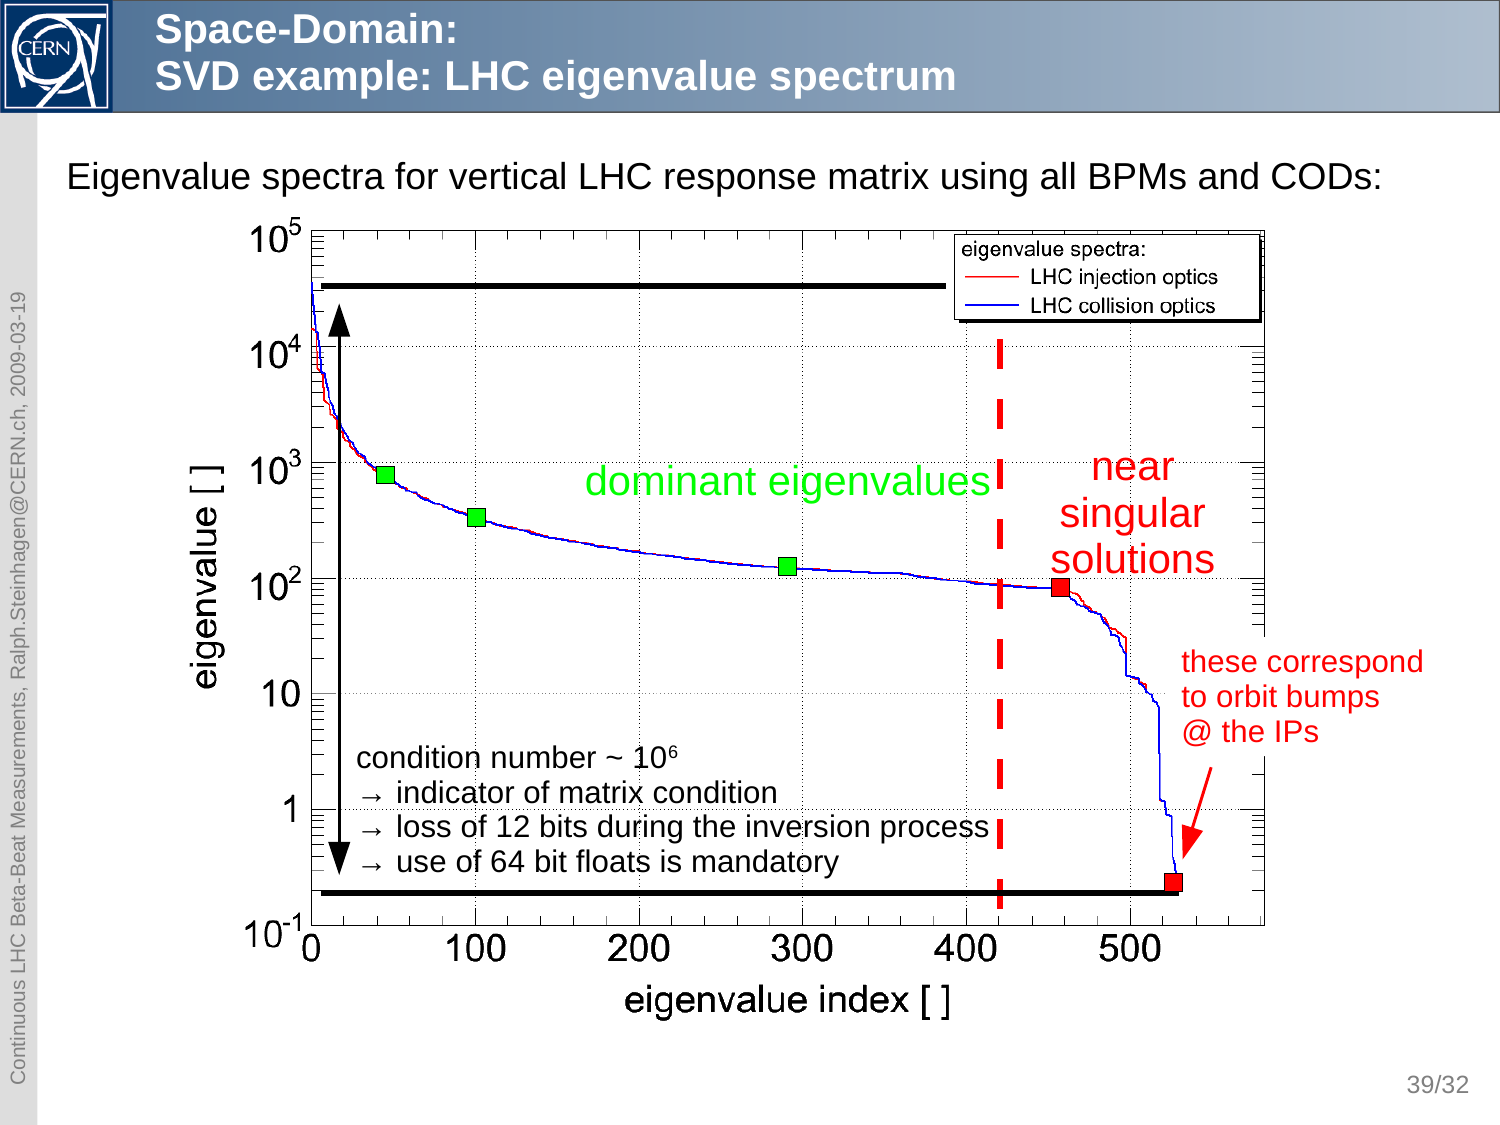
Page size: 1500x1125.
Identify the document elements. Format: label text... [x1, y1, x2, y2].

text_box [1164, 873, 1183, 892]
picture [0, 0, 113, 113]
picture [178, 214, 1286, 1022]
text_box [1051, 578, 1070, 597]
text_box condition number ~ 106 → indicator of matrix condition → loss of 12 bits during the inversion process → use of 64 bit floats is mandatory [341, 732, 1028, 887]
text_box these correspond to orbit bumps @ the IPs [1166, 637, 1449, 757]
title Space-Domain: SVD example: LHC eigenvalue spectrum [154, 1, 1334, 104]
text_box Eigenvalue spectra for vertical LHC response matrix using all BPMs and CODs: [51, 148, 1447, 205]
text_box near singular solutions [1035, 435, 1231, 590]
text_box dominant eigenvalues [570, 450, 1007, 512]
text_box [778, 557, 797, 576]
text_box [467, 508, 486, 527]
text_box [376, 466, 395, 484]
